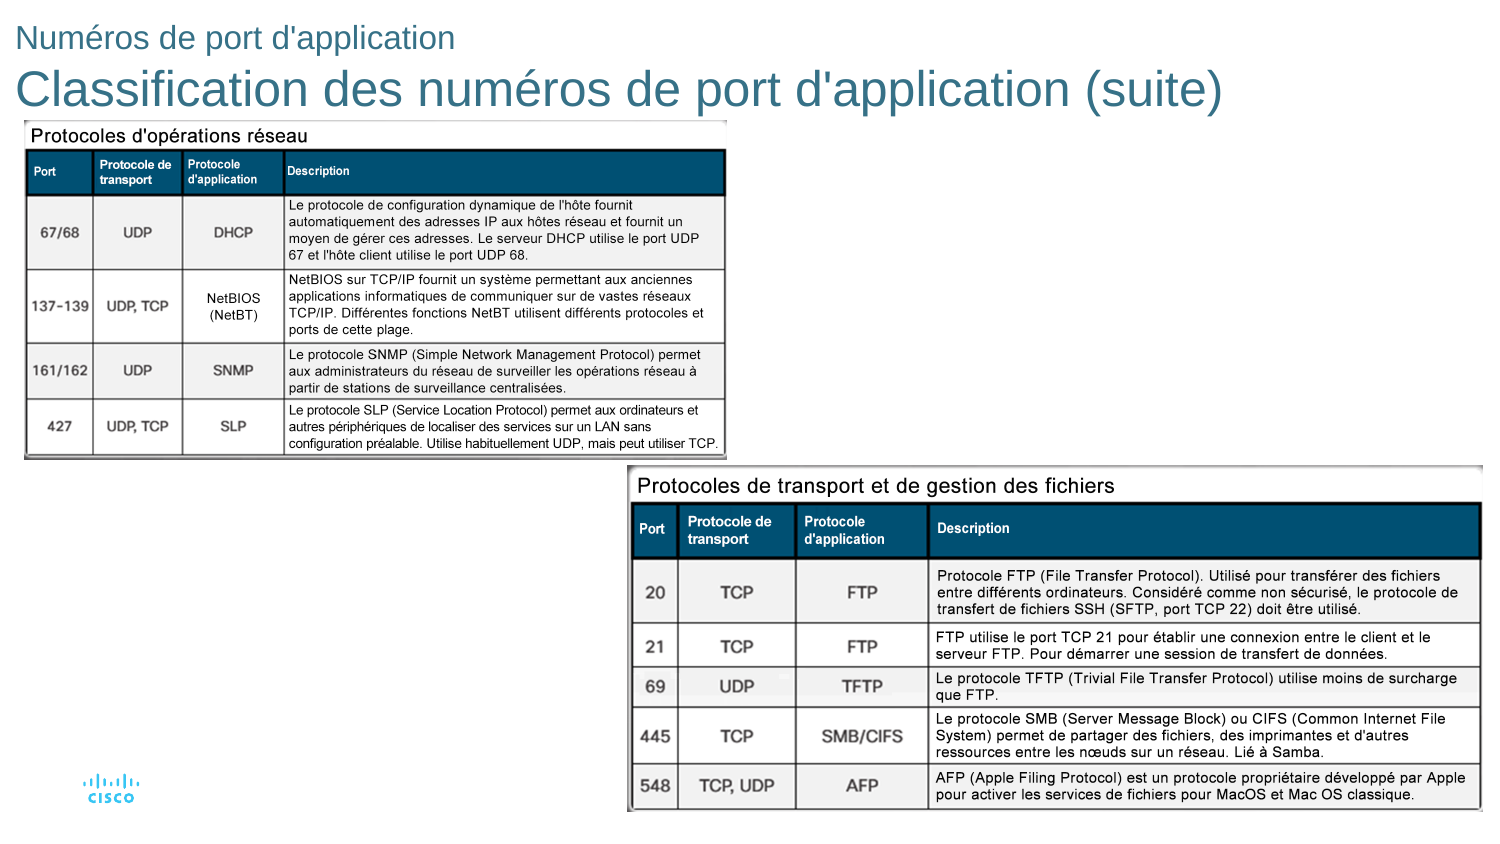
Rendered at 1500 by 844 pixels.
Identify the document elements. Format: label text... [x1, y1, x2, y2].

title Numéros de port d'application Classification des numéros de port d'application (suite) [0, 3, 1500, 129]
picture [24, 120, 727, 461]
picture [627, 465, 1483, 812]
